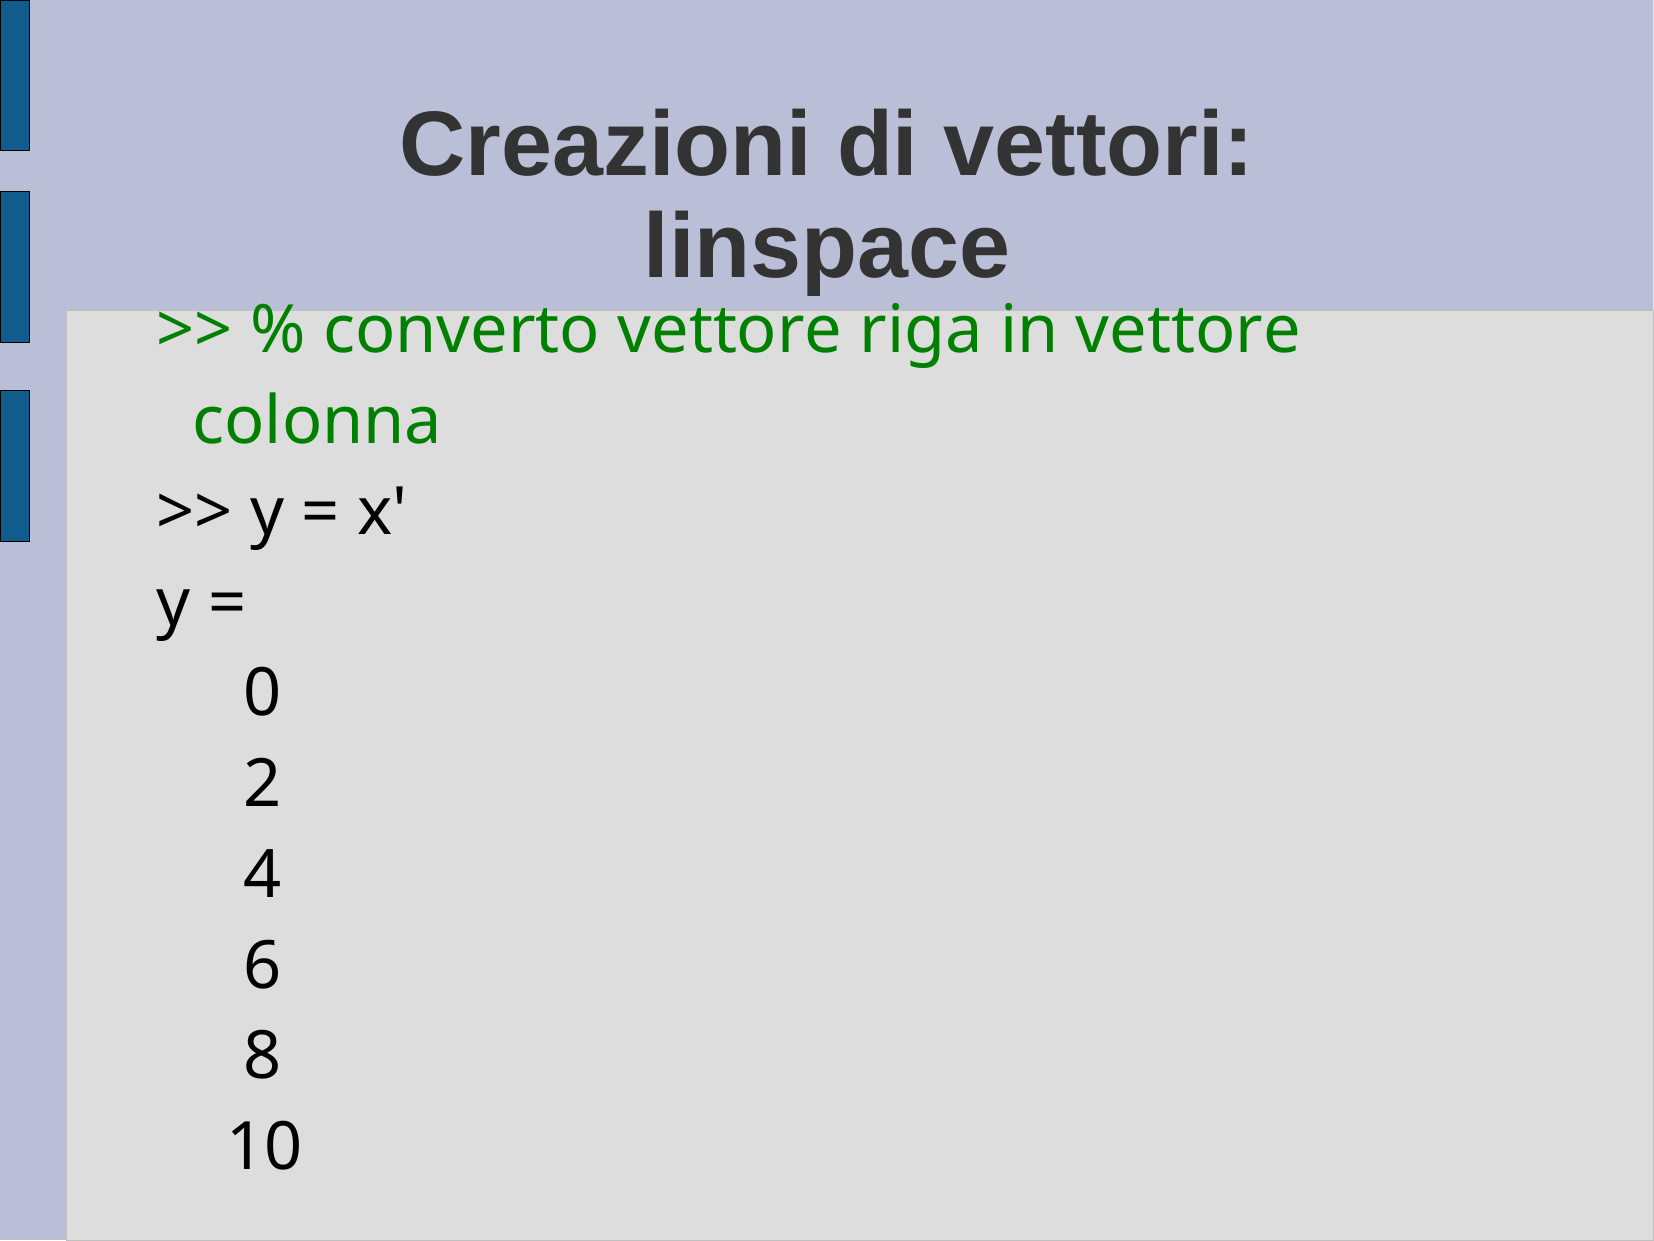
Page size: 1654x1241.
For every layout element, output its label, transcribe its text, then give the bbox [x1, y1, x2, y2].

title Creazioni di vettori: linspace [121, 92, 1534, 298]
subtitle >> % converto vettore riga in vettore colonna >> y = x' y = 0 2 4 6 8 10 [121, 330, 1534, 1141]
